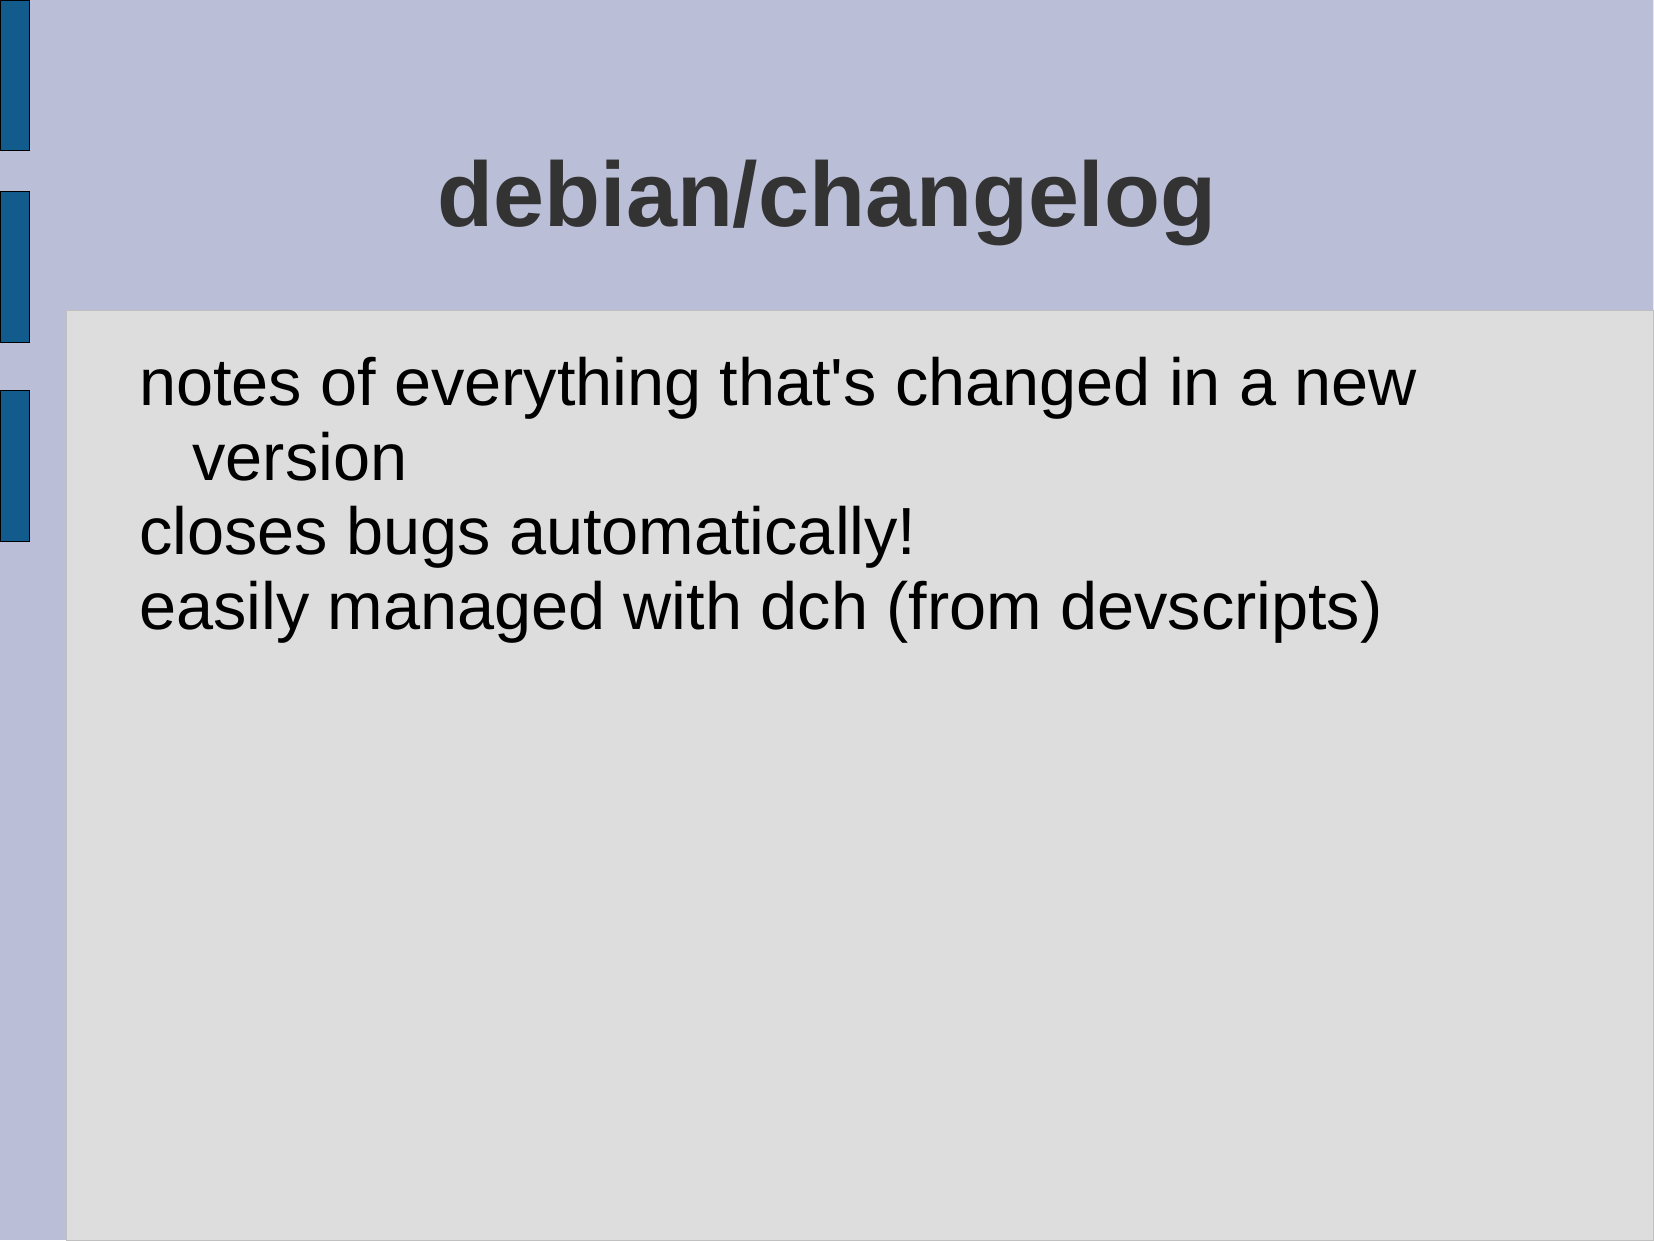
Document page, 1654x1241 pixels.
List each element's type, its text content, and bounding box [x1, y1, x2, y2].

title debian/changelog [121, 91, 1534, 299]
list notes of everything that's changed in a new version closes bugs automatically! easily managed with dch (from devscripts) [121, 344, 1534, 1127]
